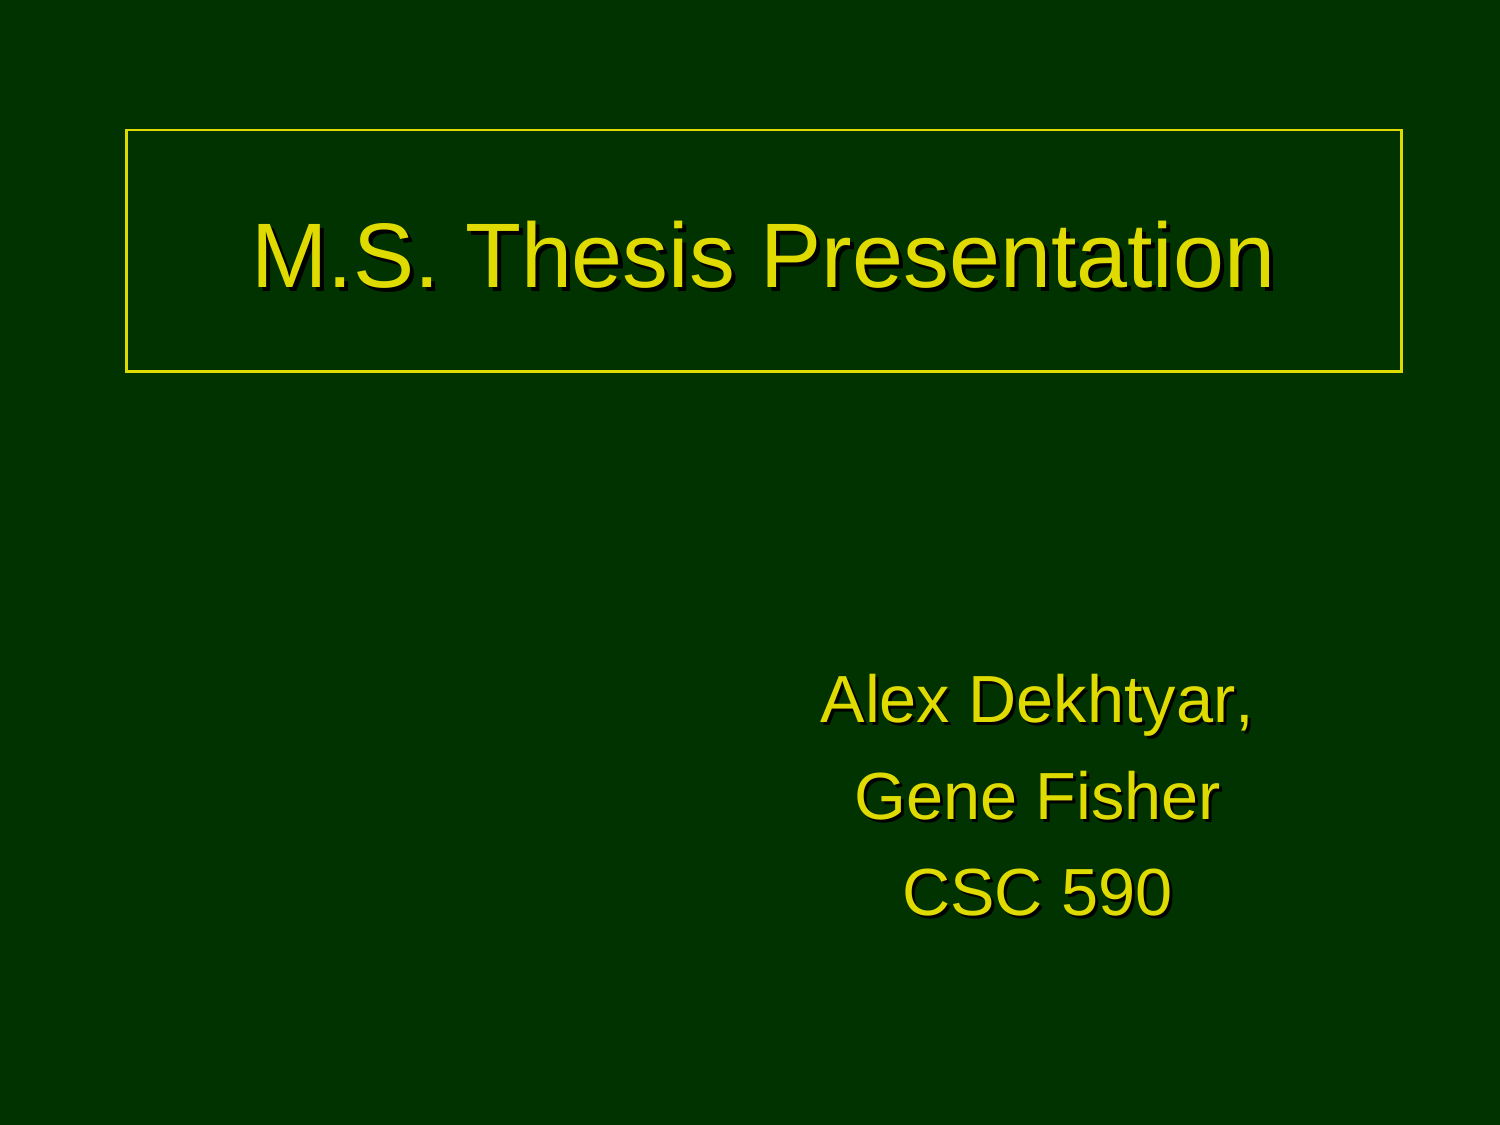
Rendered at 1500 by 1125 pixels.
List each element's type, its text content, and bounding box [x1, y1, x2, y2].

subtitle Alex Dekhtyar, Gene Fisher CSC 590 [599, 648, 1475, 937]
title M.S. Thesis Presentation [126, 130, 1402, 372]
